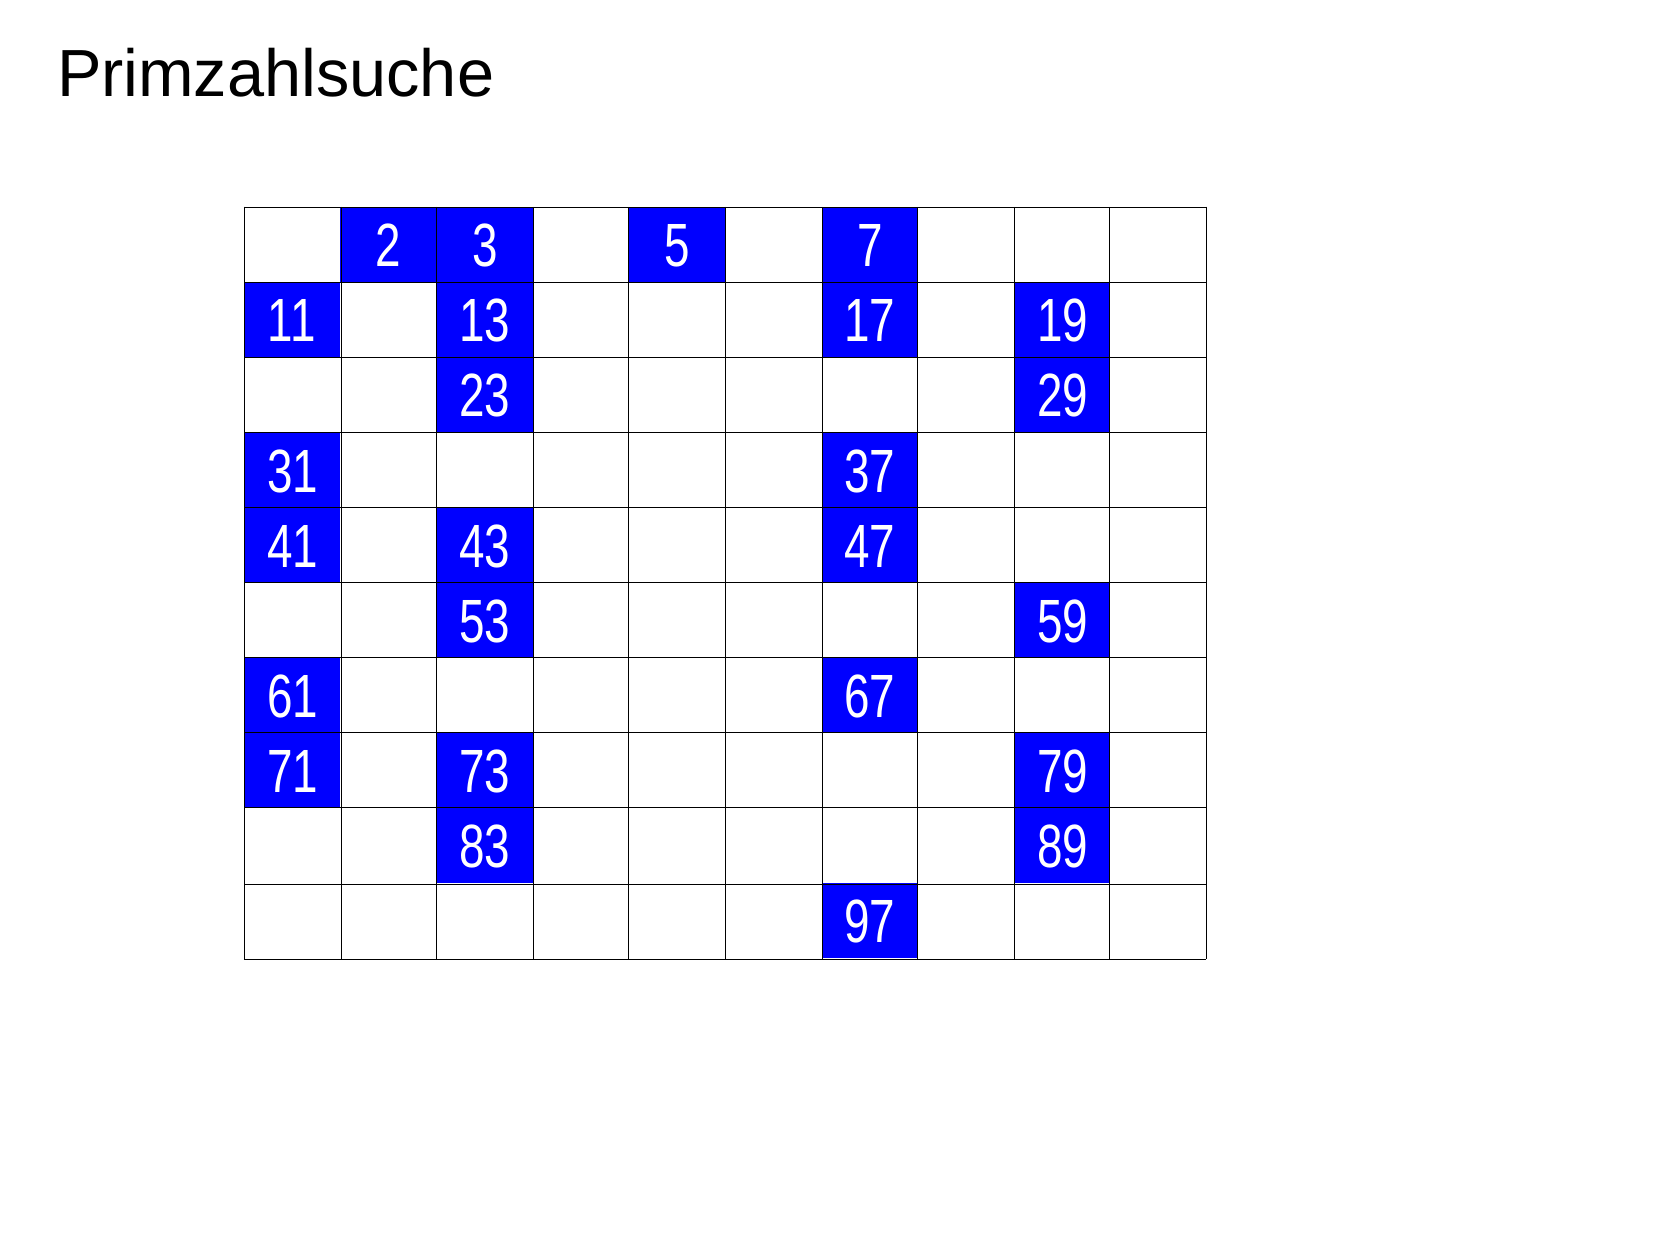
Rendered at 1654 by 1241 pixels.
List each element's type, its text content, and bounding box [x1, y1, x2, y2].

chart [243, 206, 1210, 961]
title Primzahlsuche [57, 29, 1239, 119]
